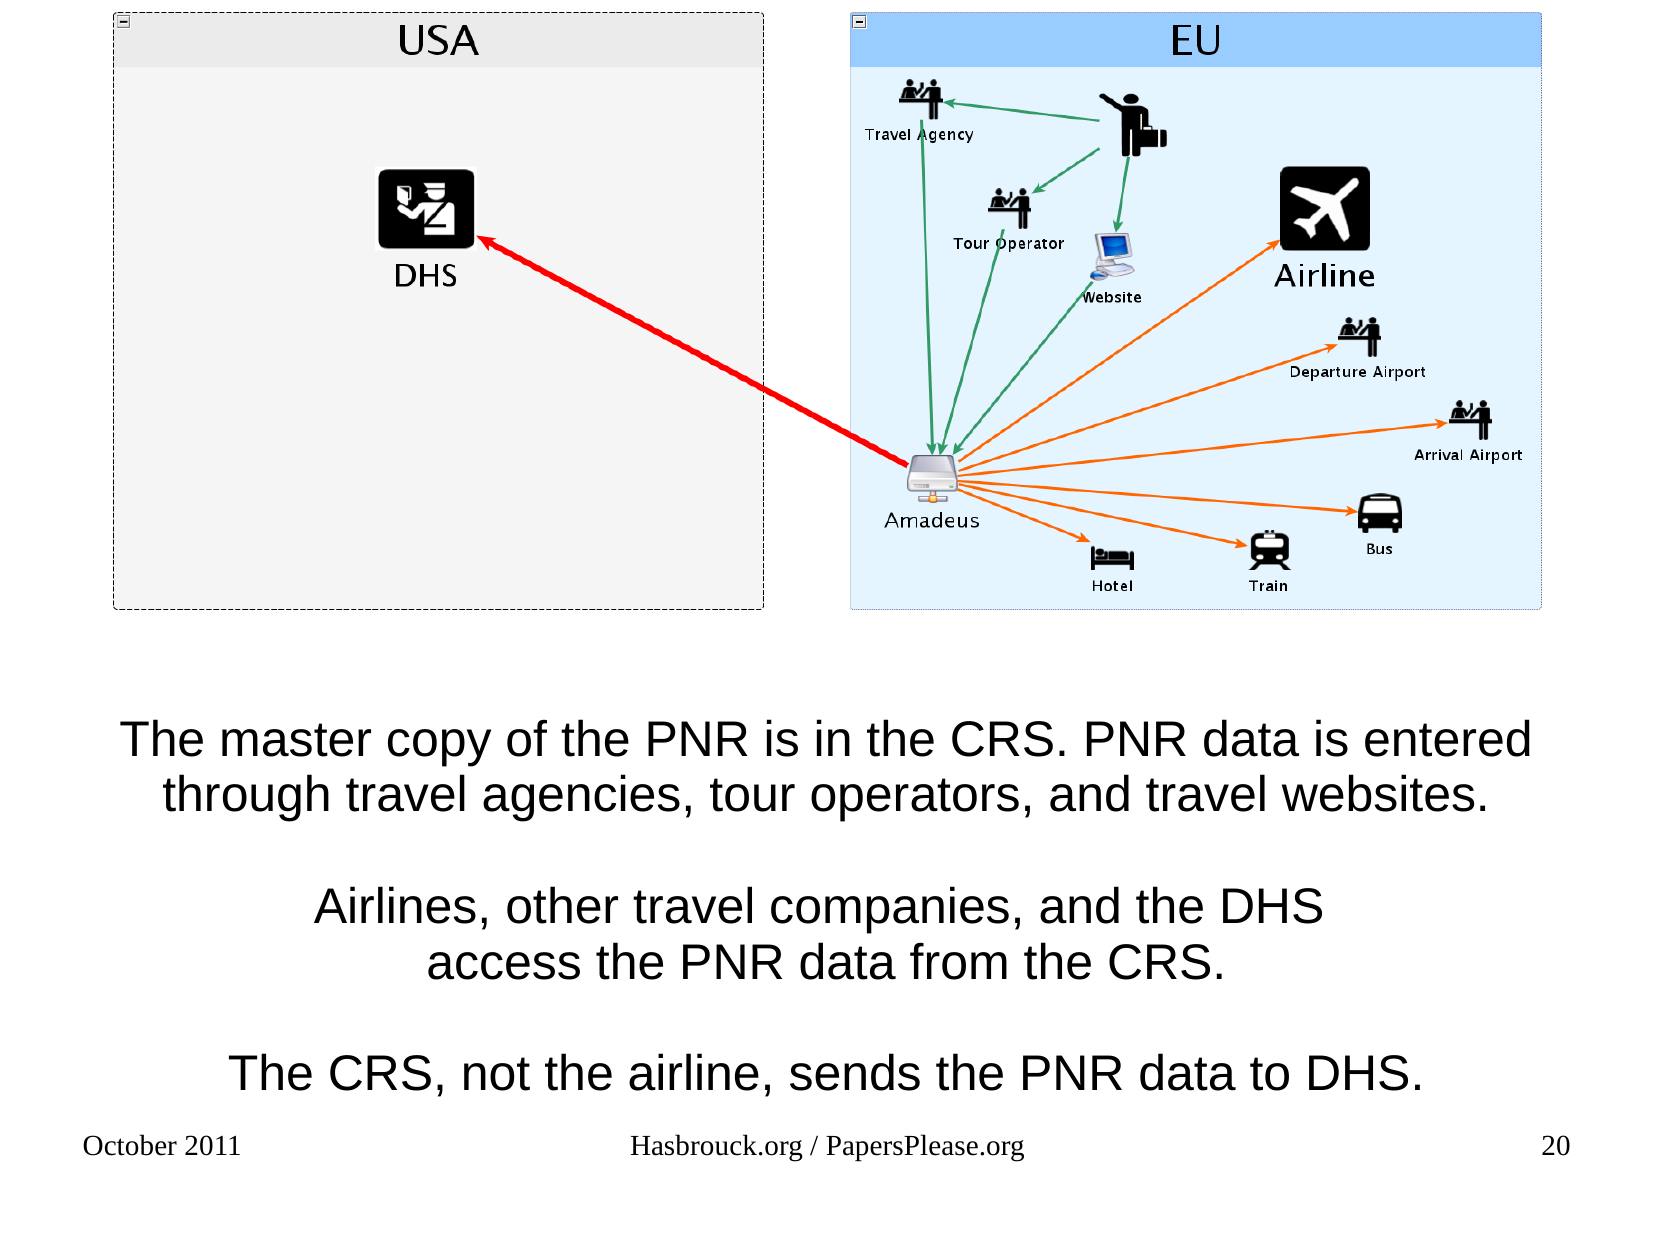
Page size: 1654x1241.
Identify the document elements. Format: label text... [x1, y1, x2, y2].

subtitle The master copy of the PNR is in the CRS. PNR data is entered through travel agencies, tour operators, and travel websites. Airlines, other travel companies, and the DHS access the PNR data from the CRS. The CRS, not the airline, sends the PNR data to DHS. [82, 56, 1571, 1102]
picture [99, 0, 1555, 56]
